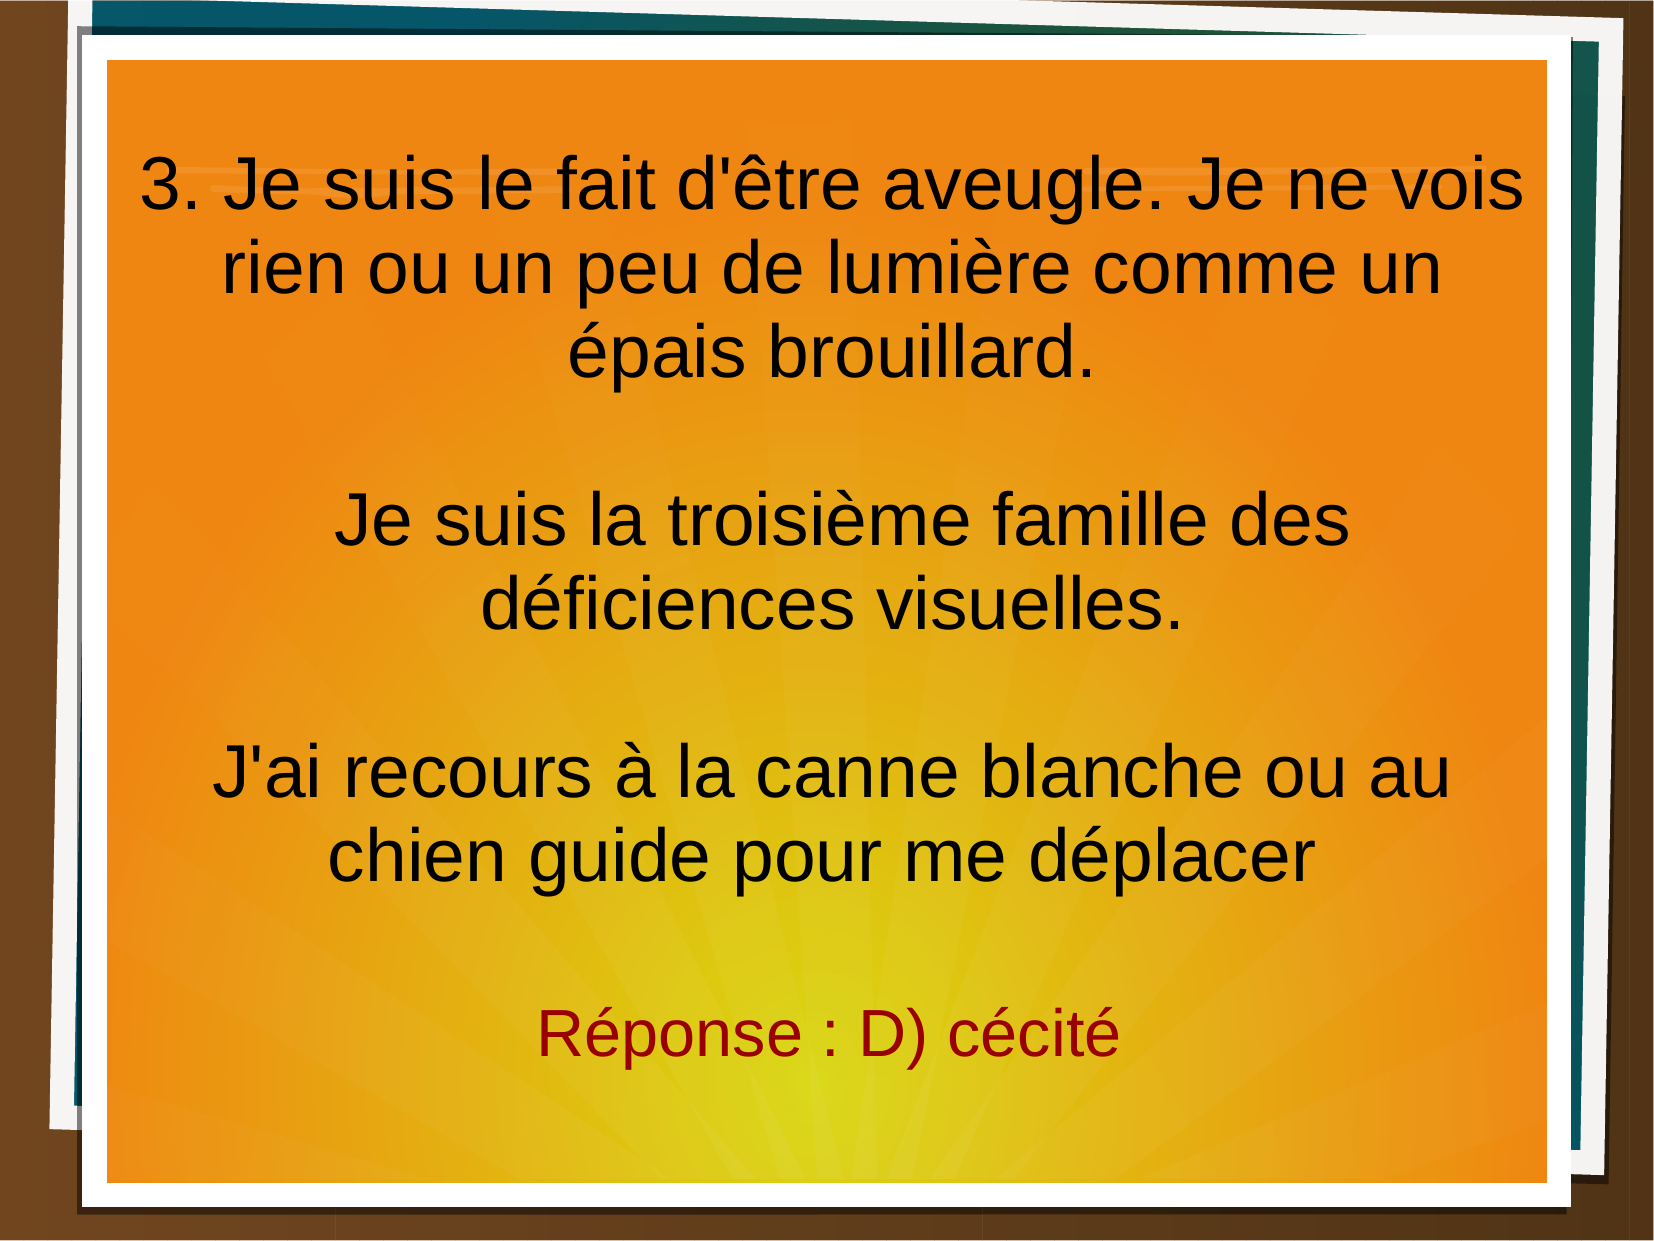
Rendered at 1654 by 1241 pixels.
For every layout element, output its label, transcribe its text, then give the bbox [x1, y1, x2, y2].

text_box Réponse : D) cécité [224, 996, 1453, 1072]
title 3. Je suis le fait d'être aveugle. Je ne vois rien ou un peu de lumière comme un épais brouillard. Je suis la troisième famille des déficiences visuelles. J'ai recours à la canne blanche ou au chien guide pour me déplacer [129, 141, 1536, 898]
